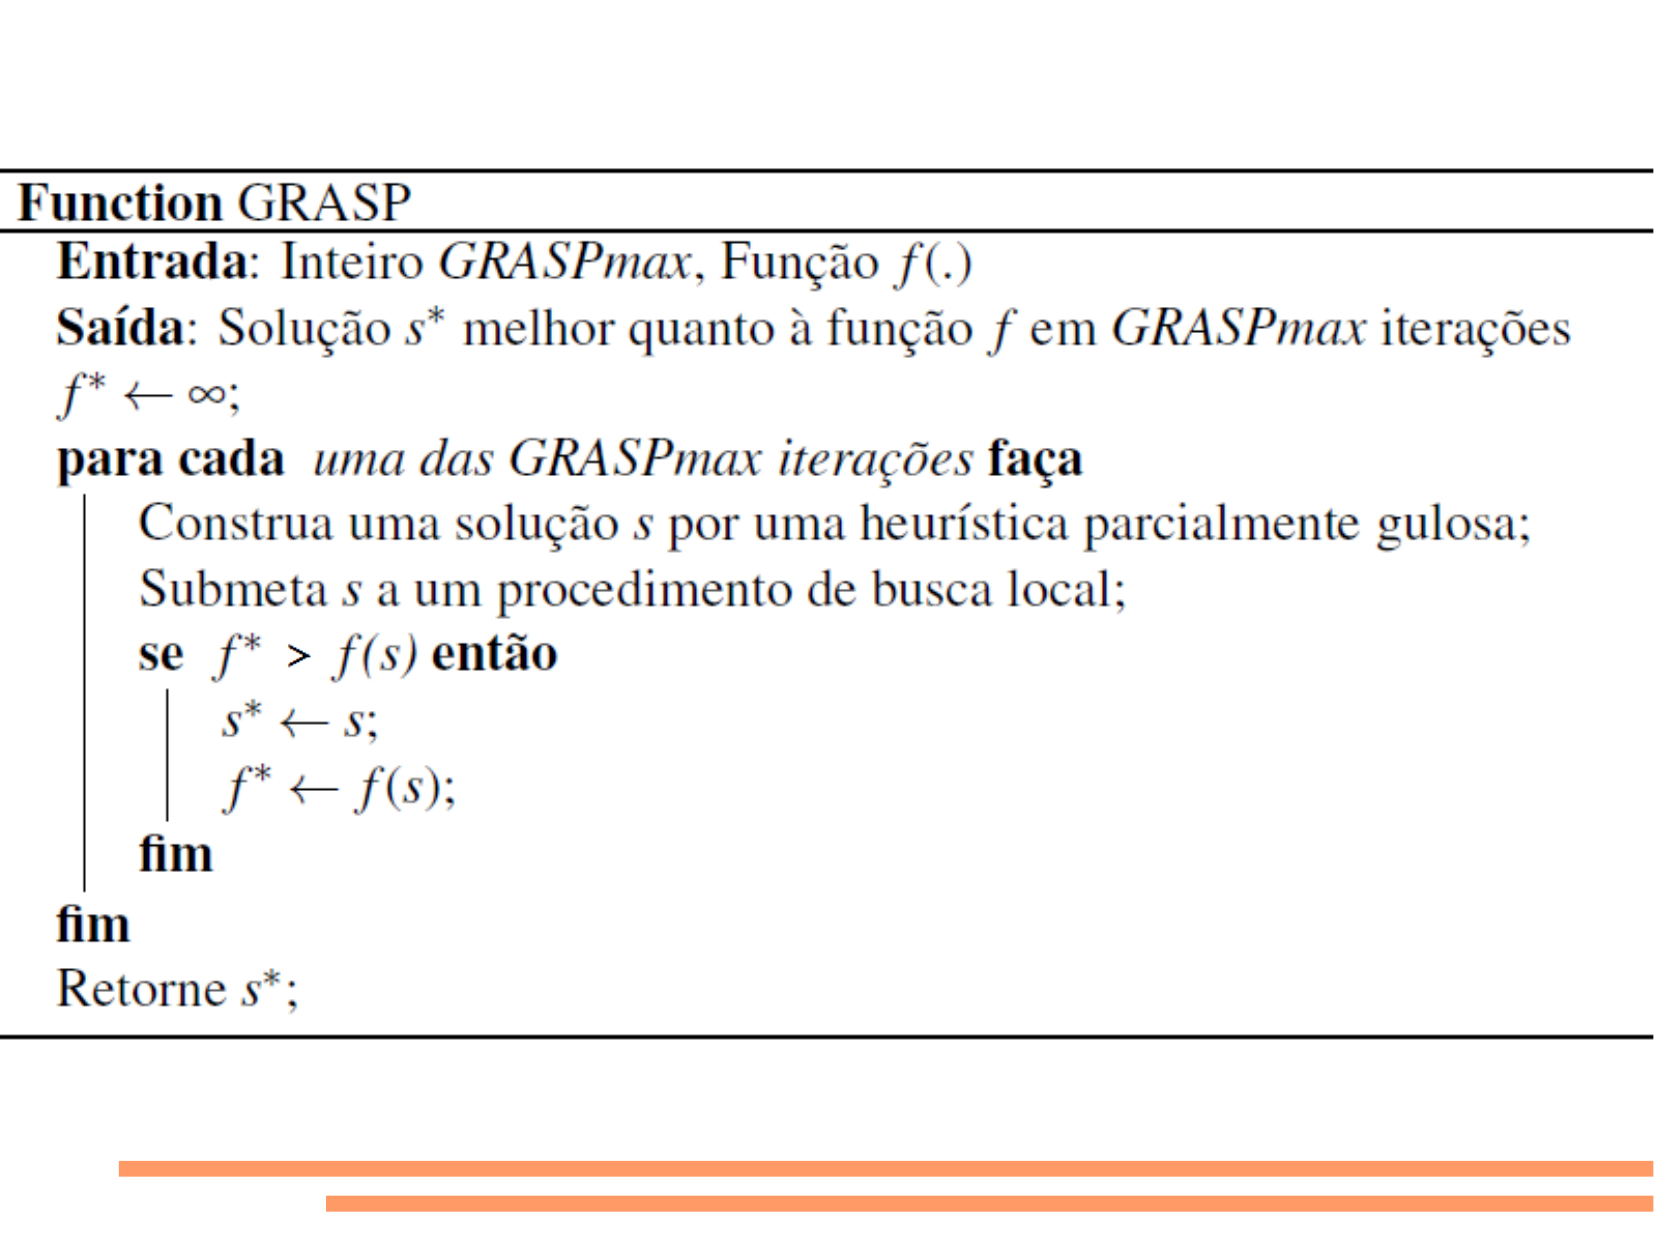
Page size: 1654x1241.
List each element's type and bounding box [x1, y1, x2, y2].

picture [0, 161, 1654, 1050]
